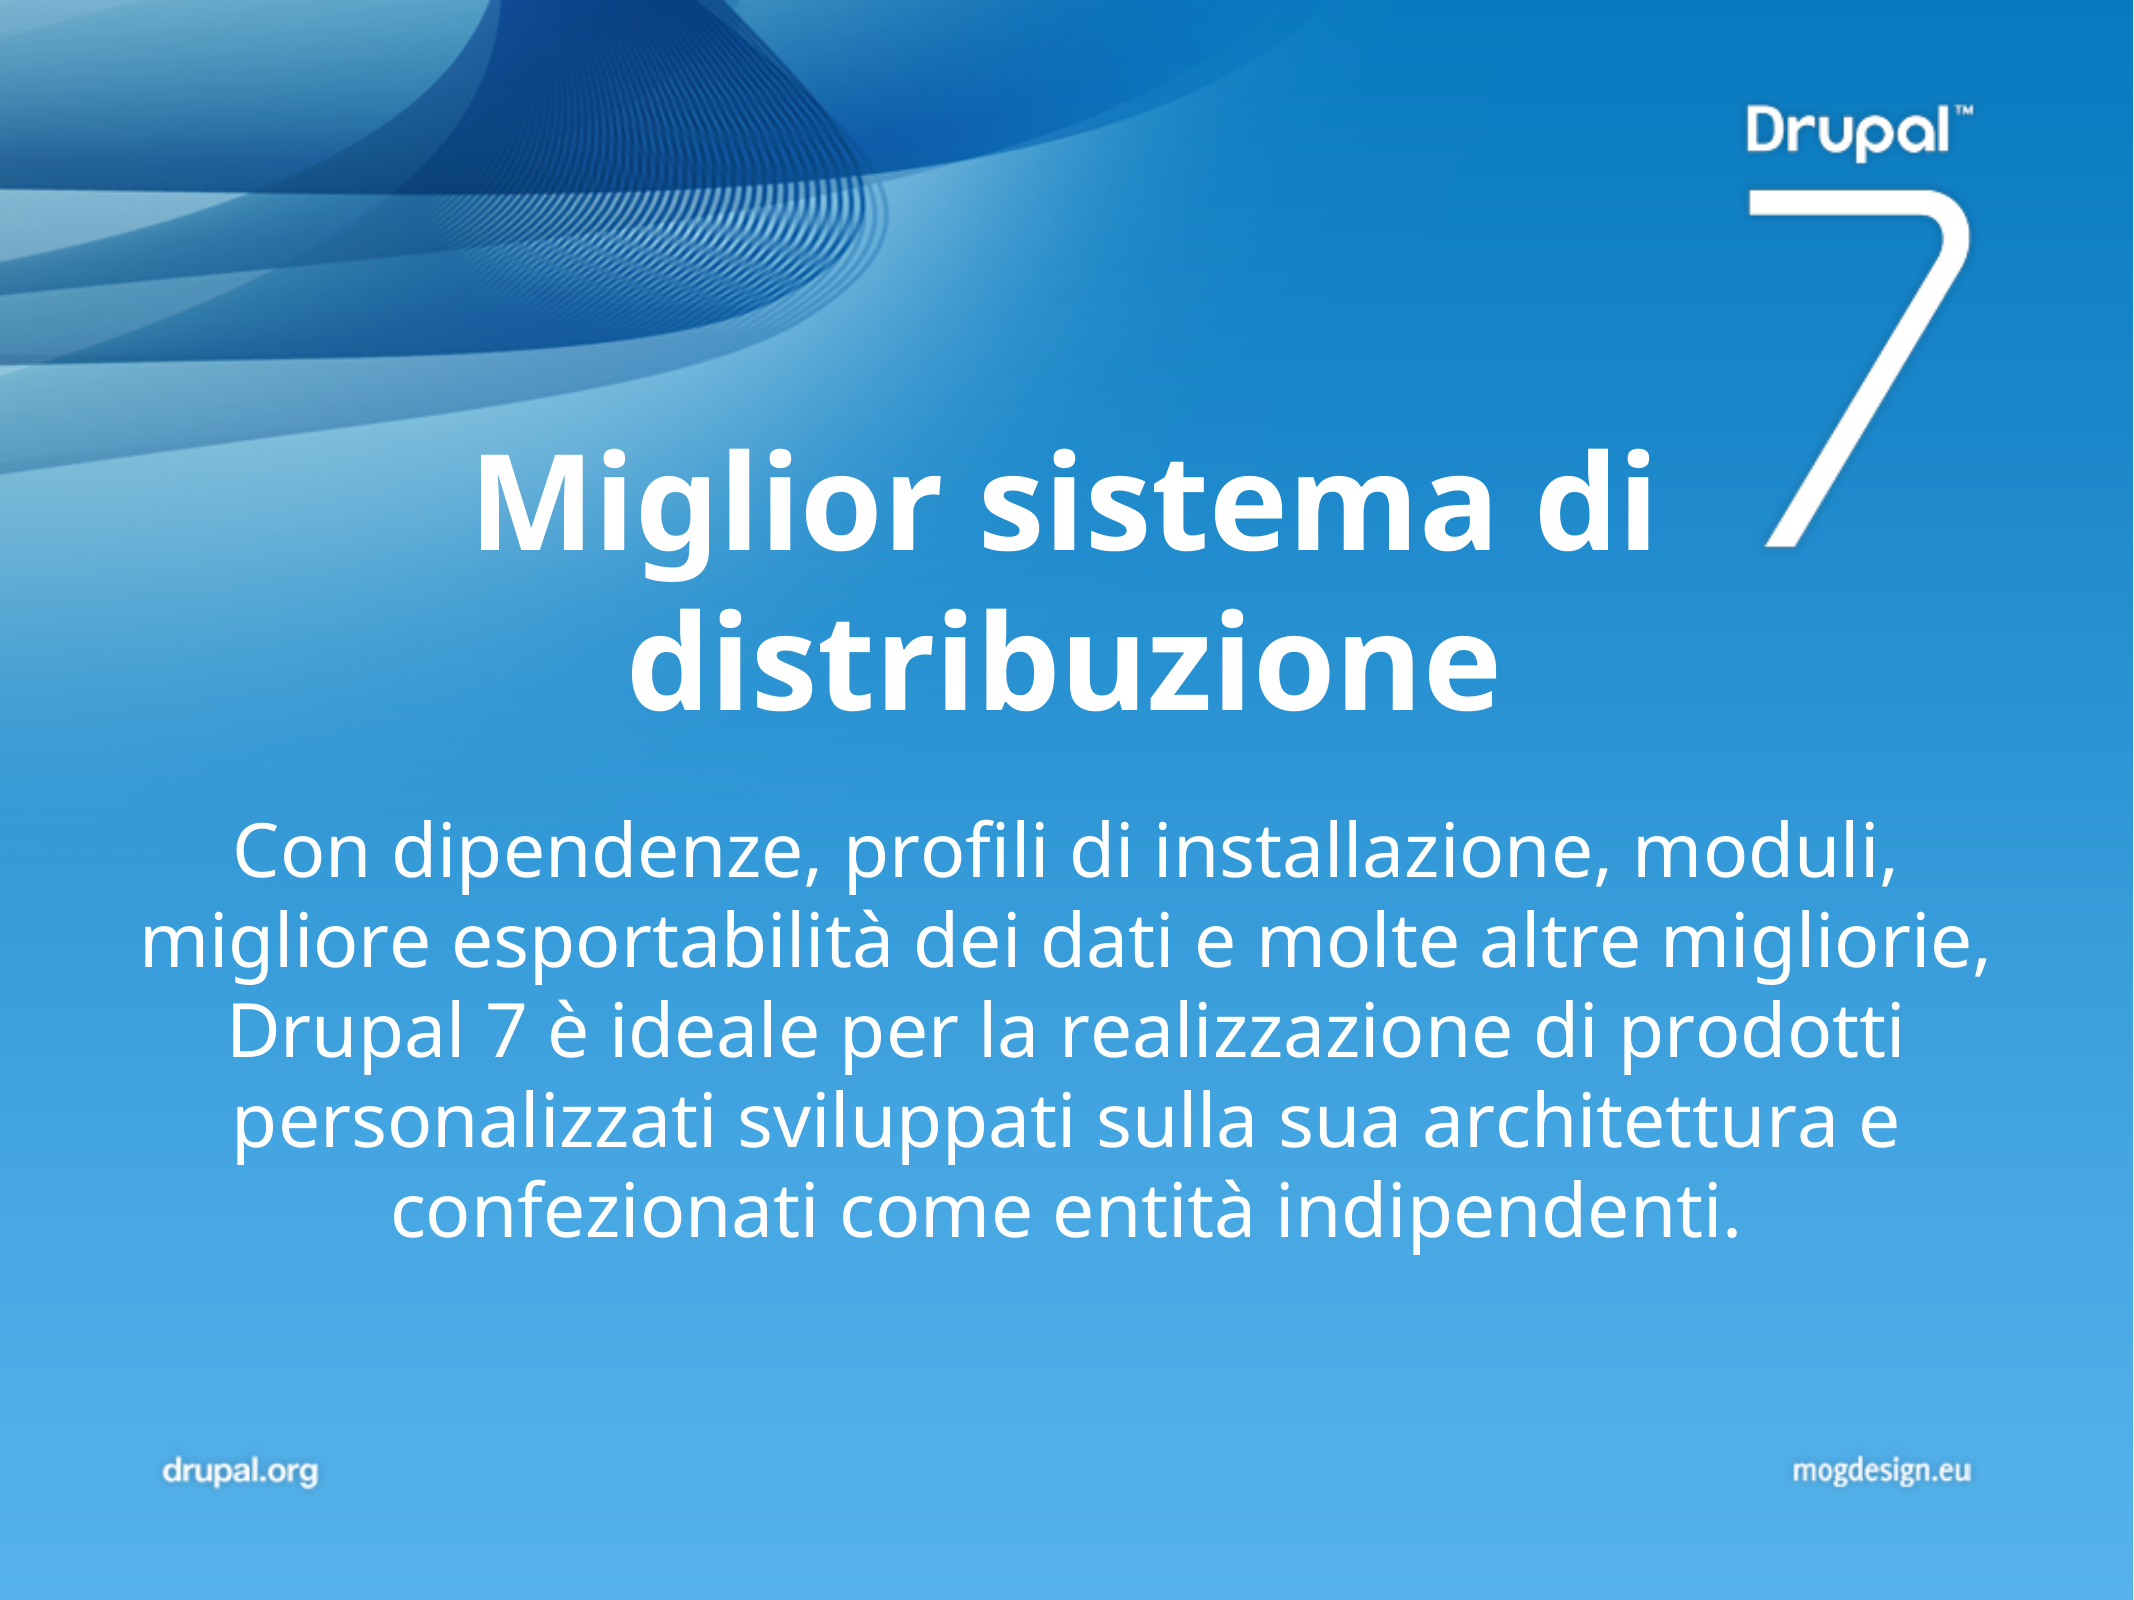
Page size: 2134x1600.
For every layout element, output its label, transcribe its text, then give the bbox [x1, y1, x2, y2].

title Miglior sistema di distribuzione [106, 137, 2023, 746]
list Con dipendenze, profili di installazione, moduli, migliore esportabilità dei dati e molte altre migliorie, Drupal 7 è ideale per la realizzazione di prodotti personalizzati sviluppati sulla sua architettura e confezionati come entità indipendenti. [108, 793, 2026, 1600]
picture [0, 0, 2134, 1600]
